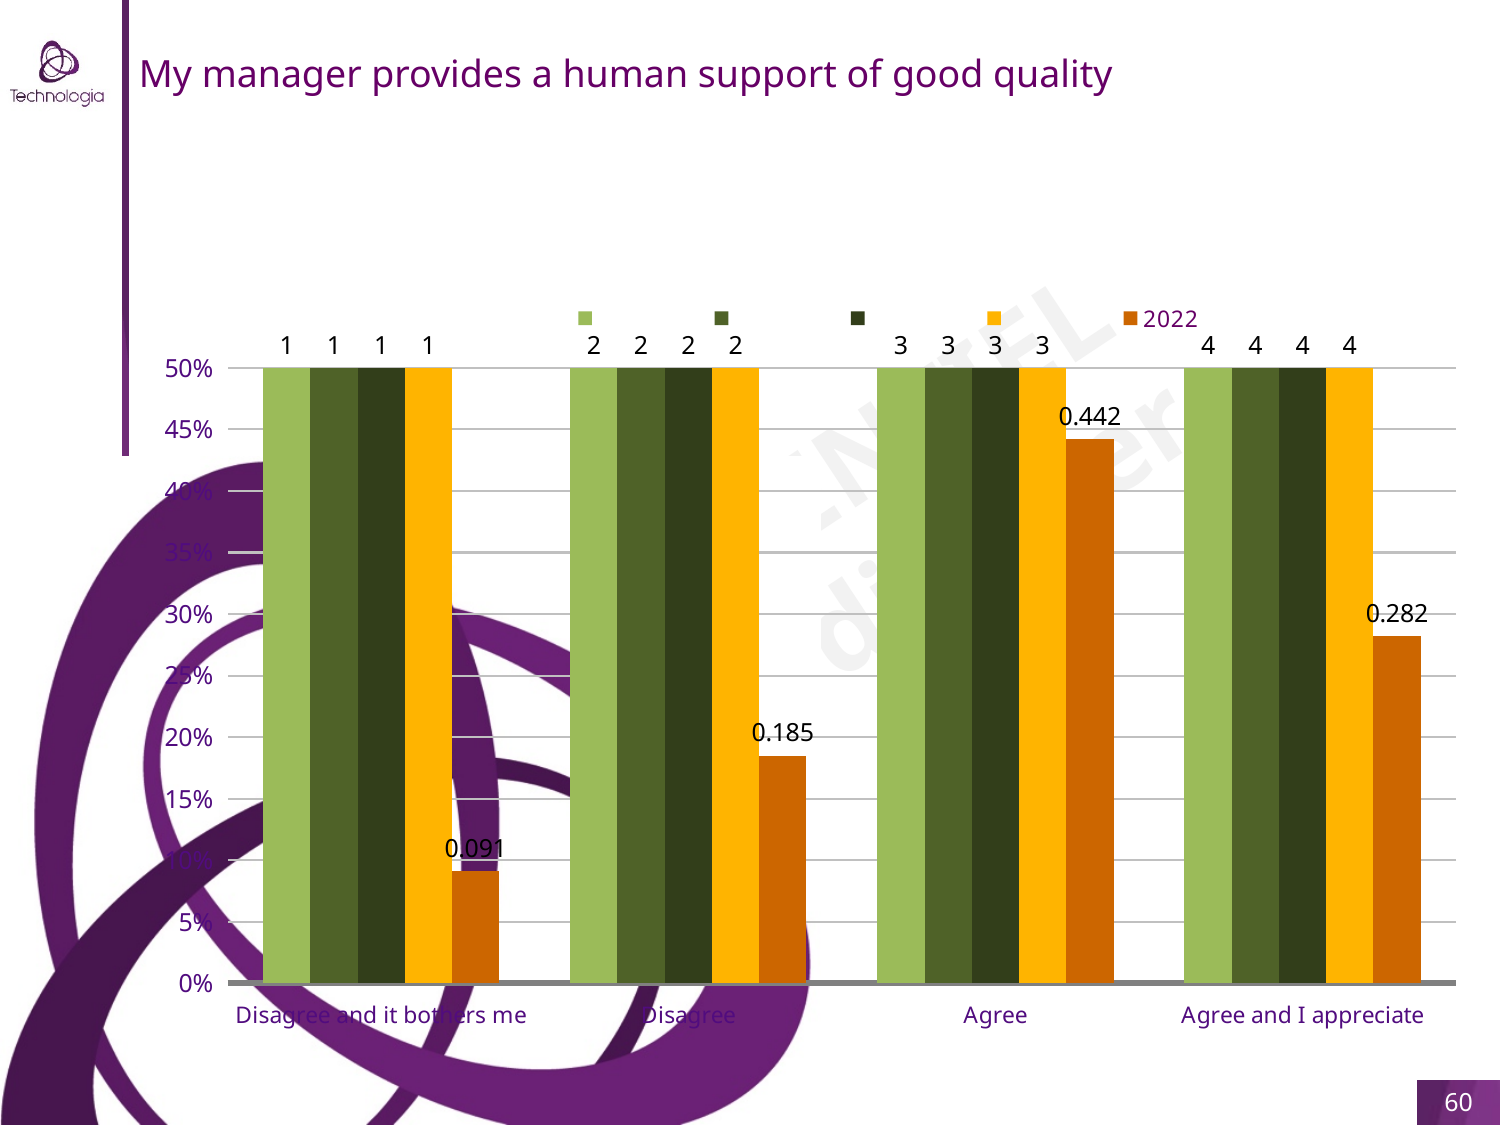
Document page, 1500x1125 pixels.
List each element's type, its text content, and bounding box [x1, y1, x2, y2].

title My manager provides a human support of good quality [123, 42, 1282, 185]
picture [0, 33, 113, 114]
picture [0, 0, 821, 1125]
picture [1417, 1080, 1500, 1125]
chart [123, 215, 1460, 1083]
